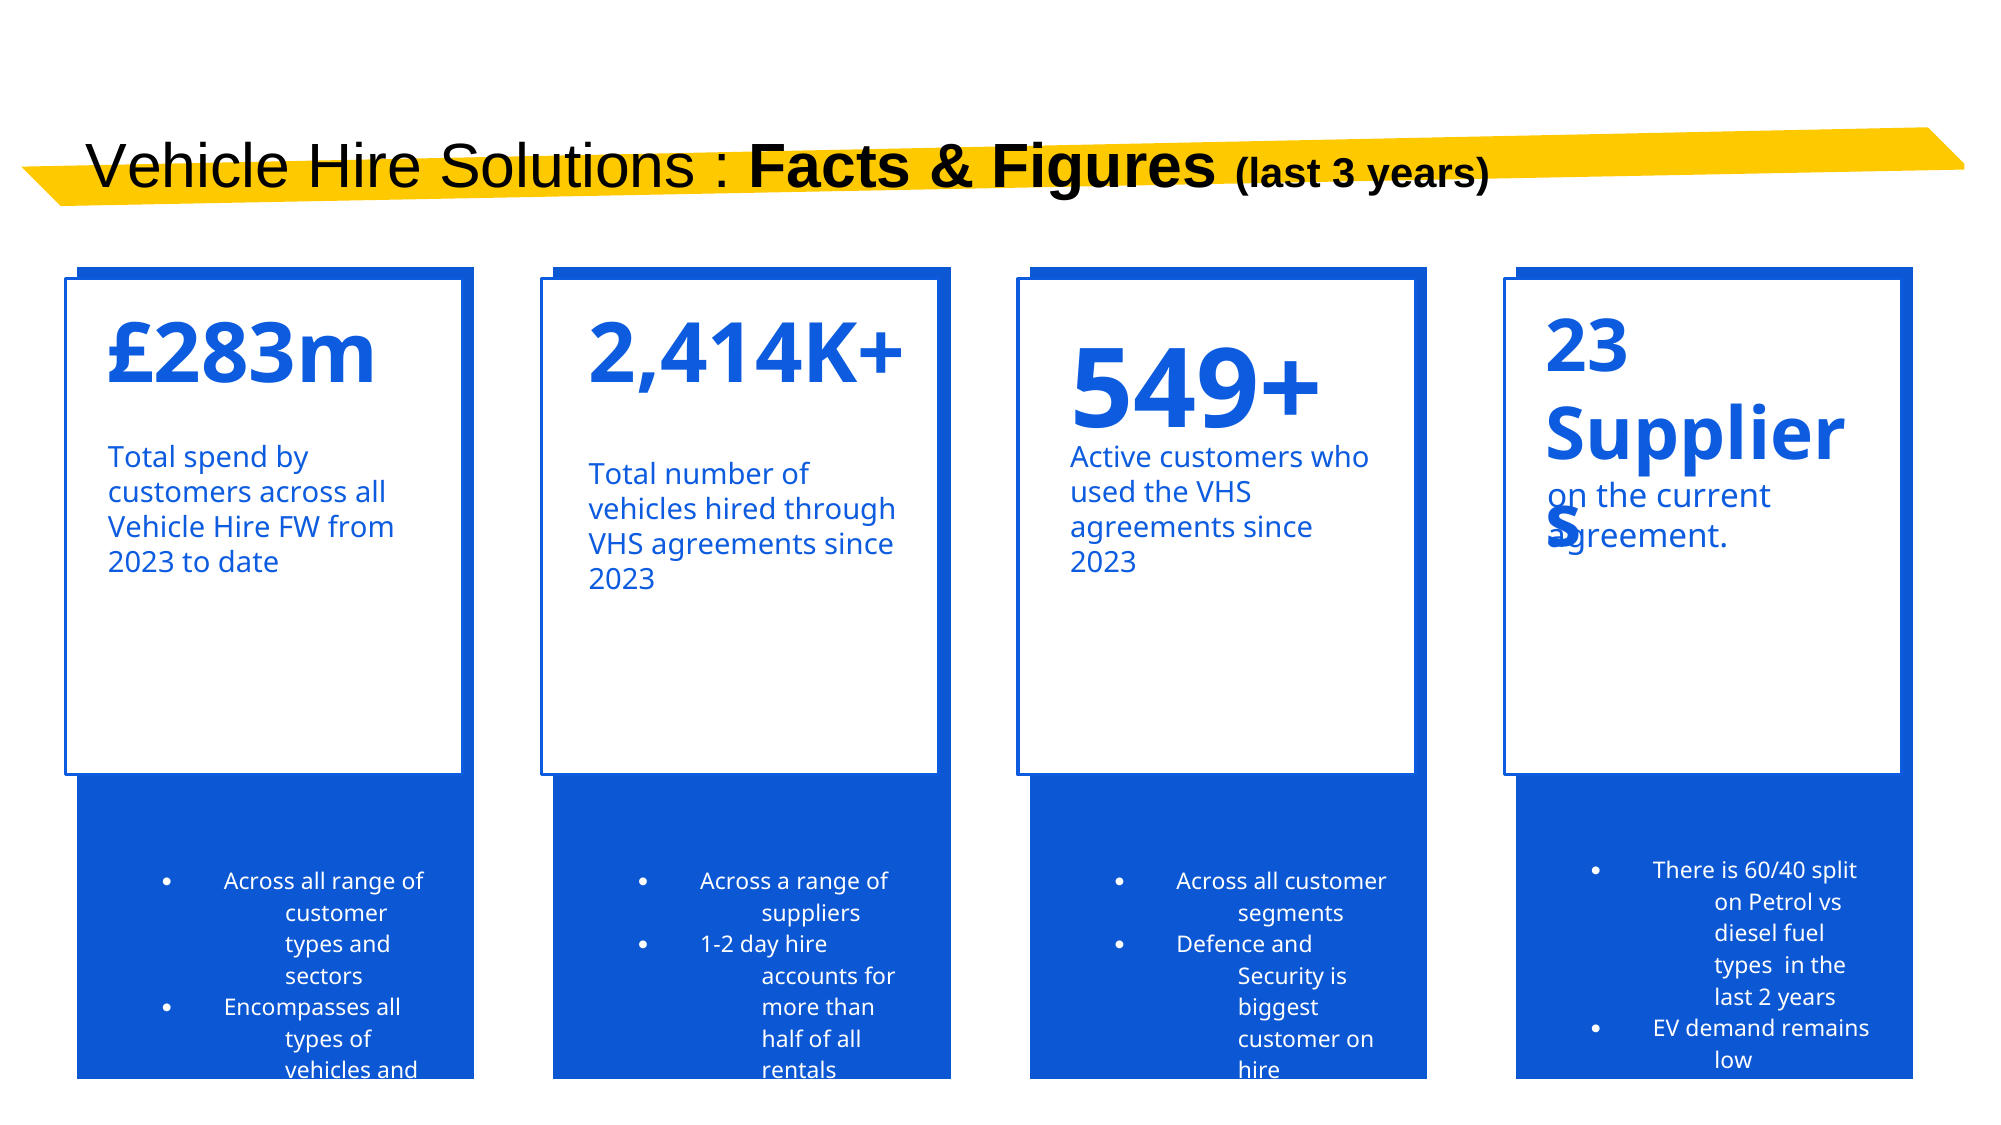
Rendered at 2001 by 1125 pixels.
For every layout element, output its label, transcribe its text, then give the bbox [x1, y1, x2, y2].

text_box [65, 267, 474, 1079]
text_box 2,414K+ [555, 279, 939, 413]
text_box Active customers who used the VHS agreements since 2023 [1050, 431, 1405, 635]
text_box 549+ [1050, 297, 1405, 431]
text_box £283m [86, 279, 441, 413]
text_box Across all customer segments Defence and Security is biggest customer on hire frameworks [1018, 842, 1415, 1059]
text_box Across all range of customer types and sectors Encompasses all types of vehicles and specialist hires [65, 842, 463, 1059]
text_box [1504, 267, 1913, 1079]
text_box on the current agreement. [1527, 455, 1882, 576]
text_box [1018, 267, 1427, 1079]
text_box Total spend by customers across all Vehicle Hire FW from 2023 to date [88, 419, 443, 595]
text_box Total number of vehicles hired through VHS agreements since 2023 [569, 435, 924, 556]
text_box 23 Suppliers [1525, 279, 1881, 413]
text_box Across a range of suppliers 1-2 day hire accounts for more than half of all rentals [542, 842, 939, 1059]
text_box There is 60/40 split on Petrol vs diesel fuel types in the last 2 years EV demand remains low [1494, 832, 1892, 1048]
text_box Vehicle Hire Solutions : Facts & Figures (last 3 years) [65, 104, 1806, 177]
text_box [542, 267, 951, 1079]
